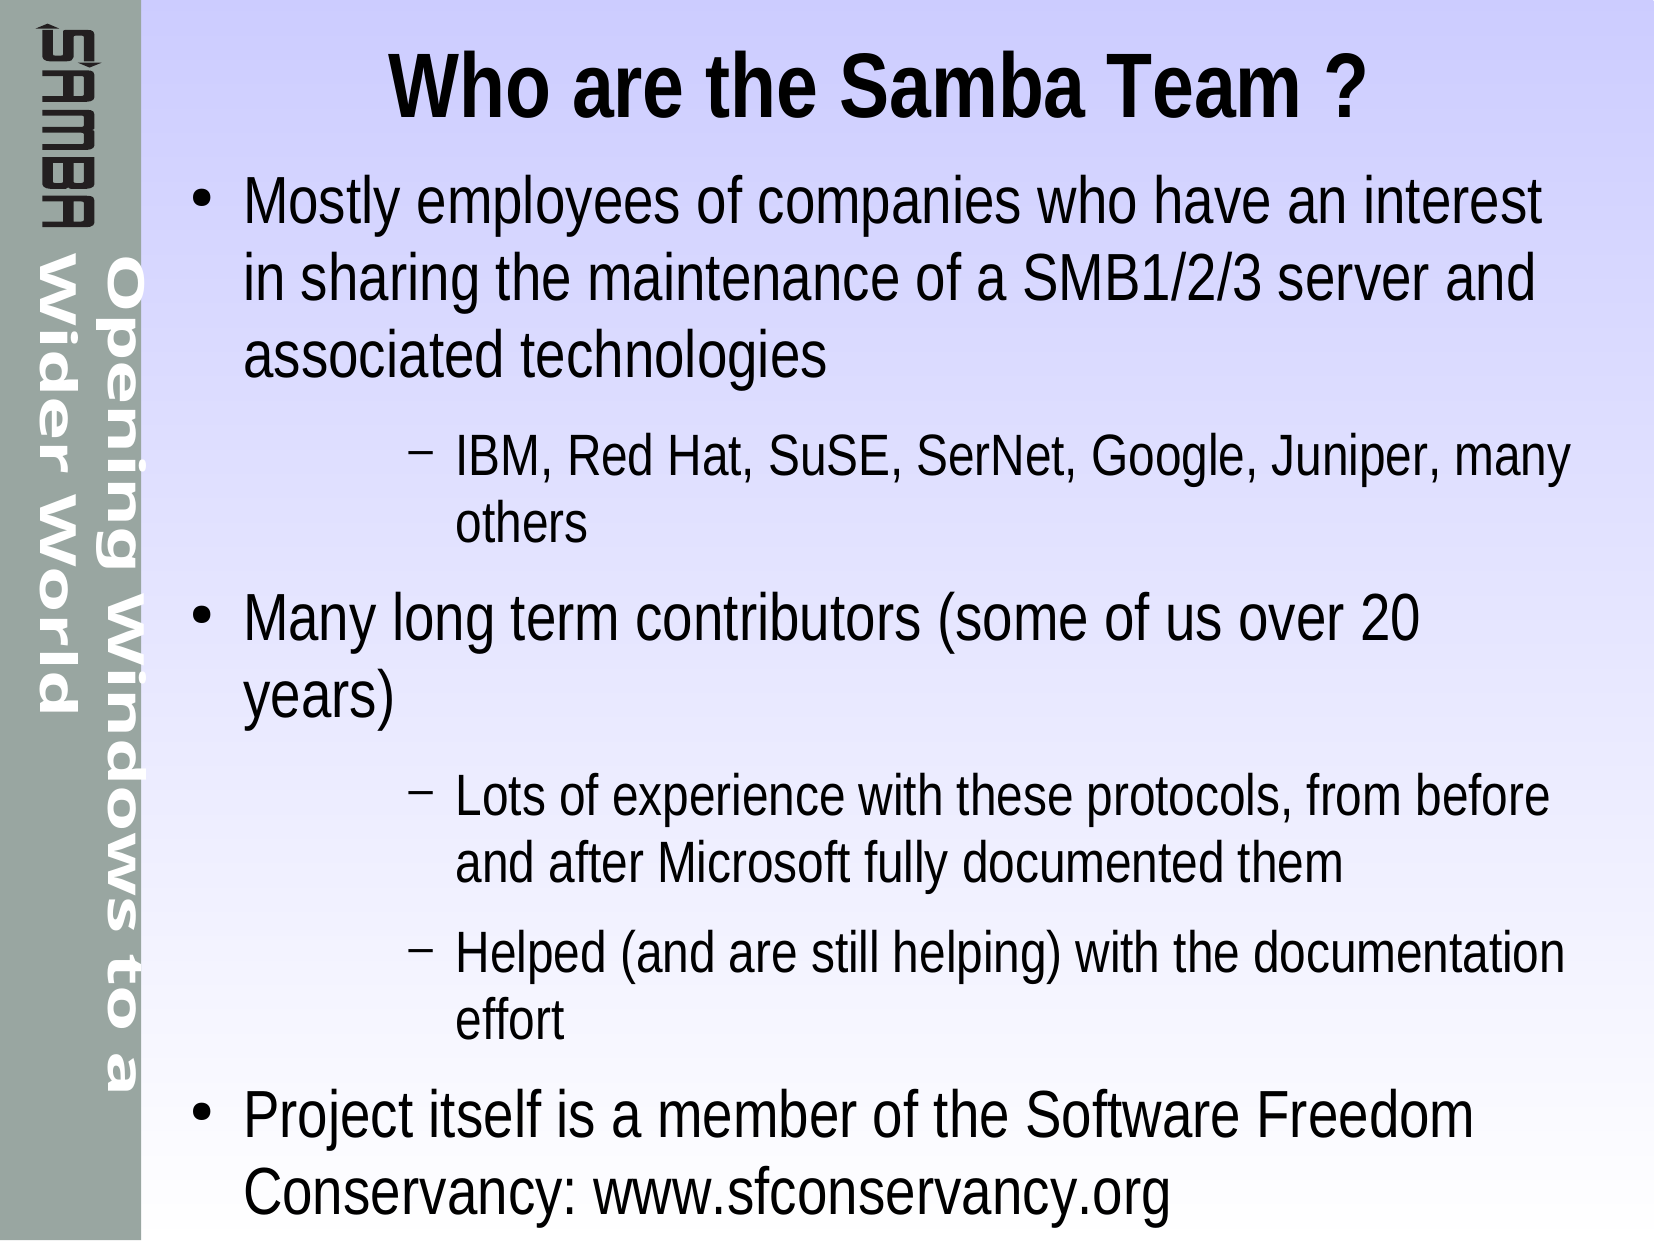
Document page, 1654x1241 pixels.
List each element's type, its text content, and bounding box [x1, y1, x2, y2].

title Who are the Samba Team ? [173, 31, 1586, 137]
list Mostly employees of companies who have an interest in sharing the maintenance of a SMB1/2/3 server and associated technologies IBM, Red Hat, SuSE, SerNet, Google, Juniper, many others Many long term contributors (some of us over 20 years) Lots of experience with these protocols, from before and after Microsoft fully documented them Helped (and are still helping) with the documentation effort Project itself is a member of the Software Freedom Conservancy: www.sfconservancy.org [172, 161, 1585, 1216]
